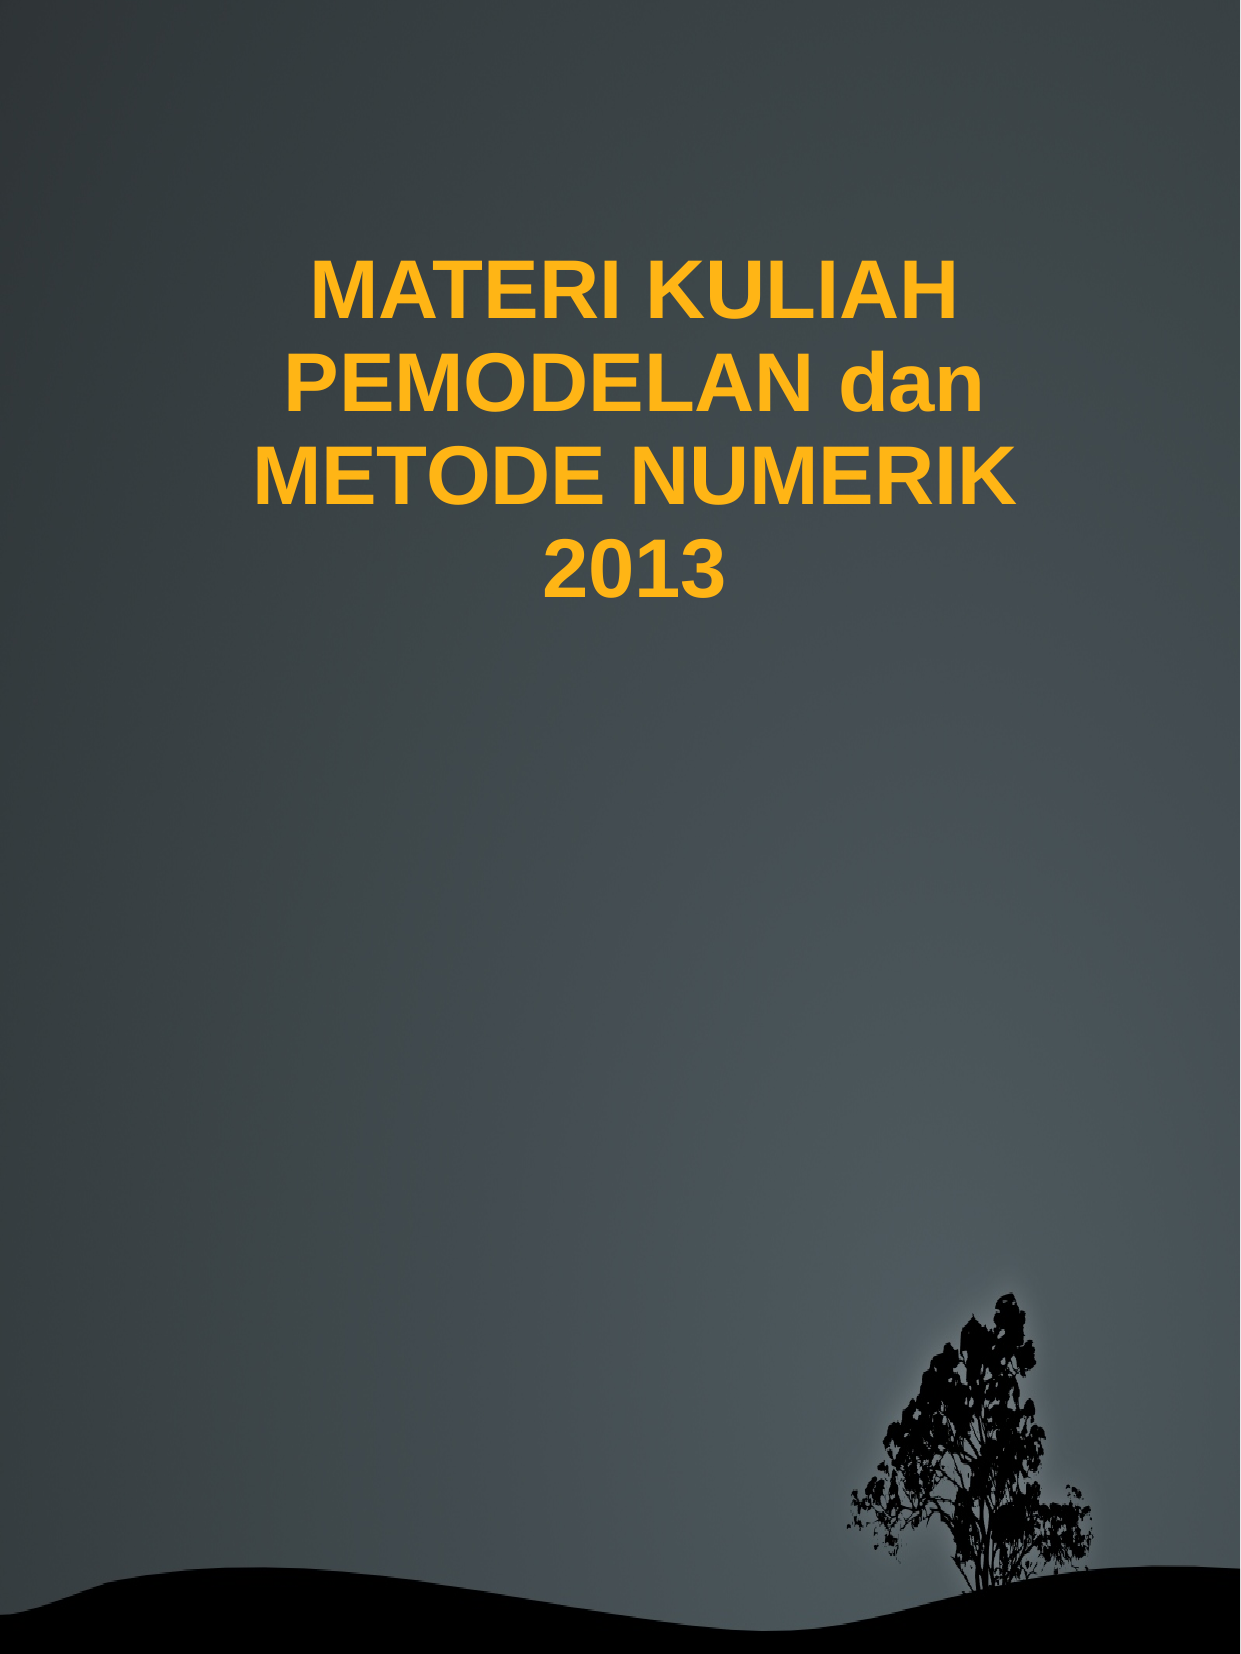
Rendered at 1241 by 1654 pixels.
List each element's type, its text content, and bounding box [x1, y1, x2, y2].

text_box MATERI KULIAH PEMODELAN dan METODE NUMERIK 2013 [206, 236, 1063, 624]
picture [0, 0, 1241, 1654]
